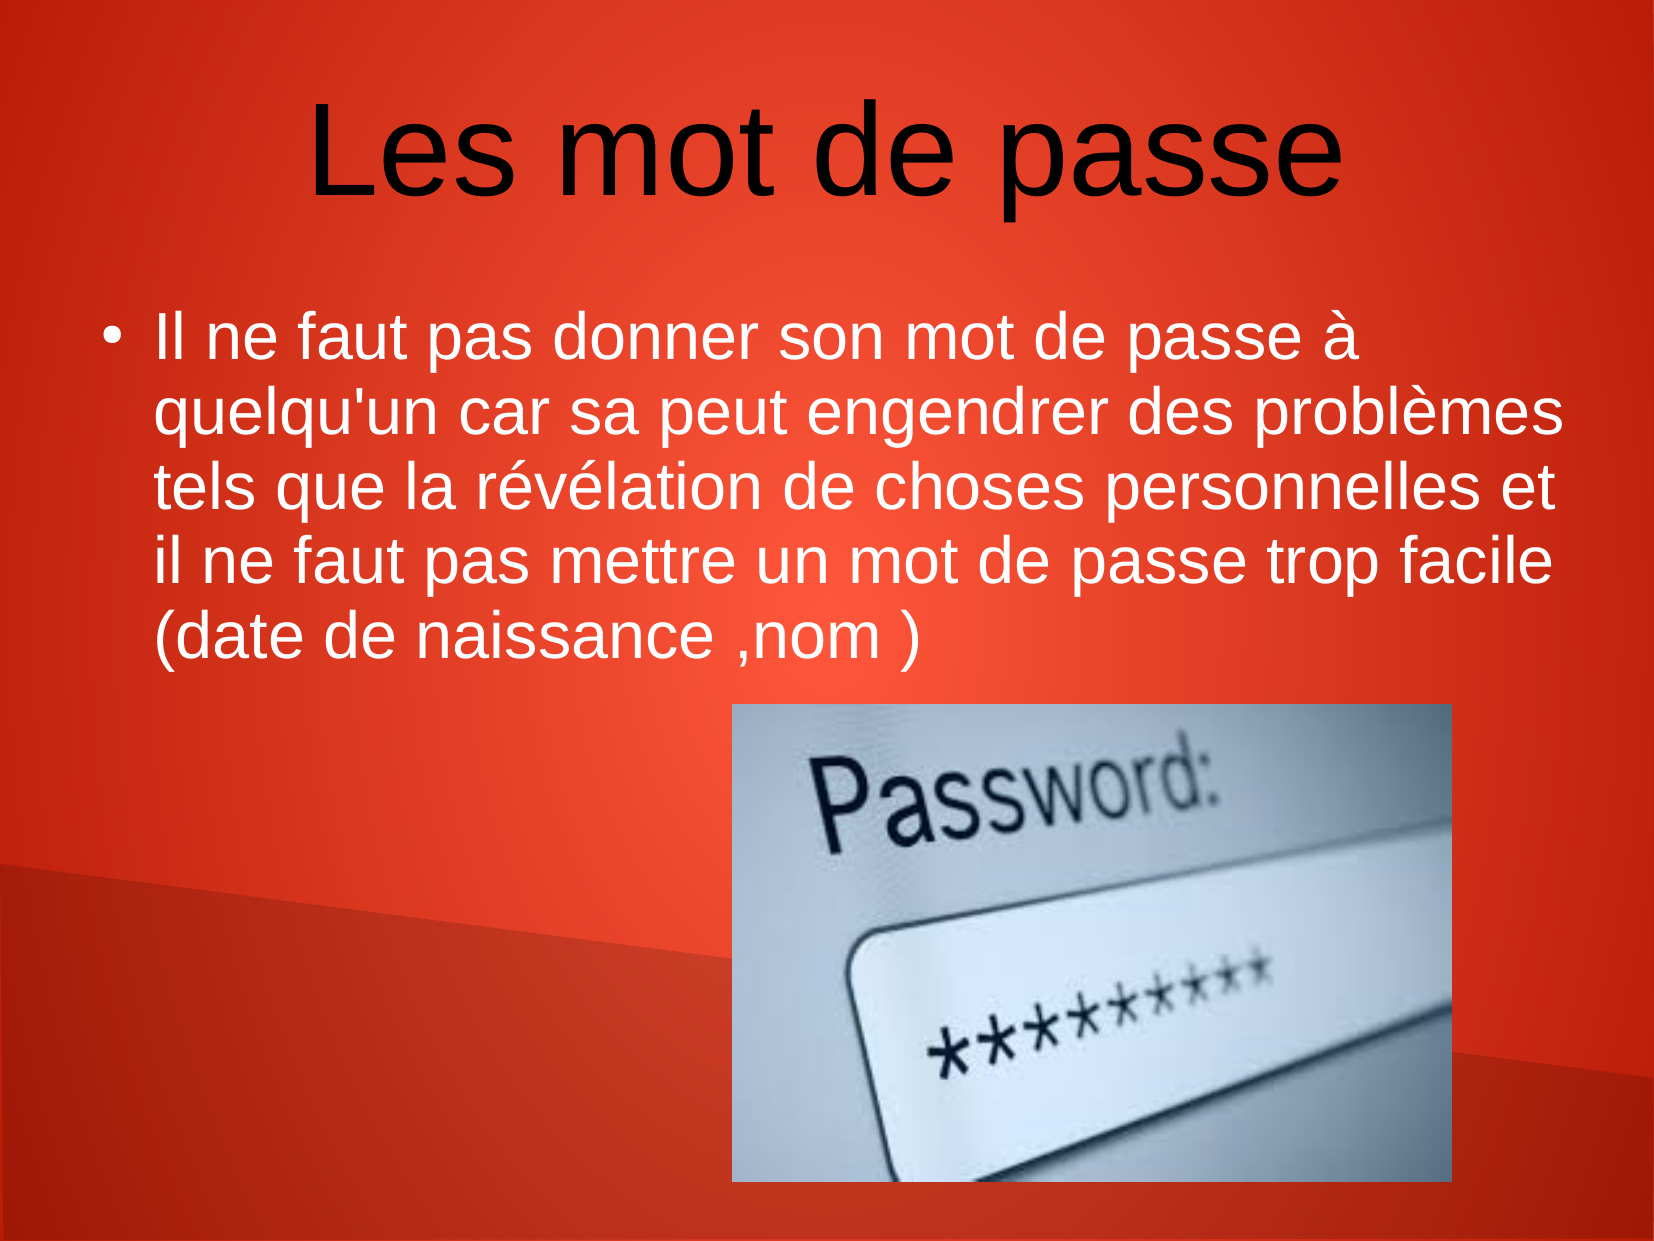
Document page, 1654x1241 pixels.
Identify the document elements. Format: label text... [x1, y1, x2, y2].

title Les mot de passe [82, 47, 1571, 252]
list Il ne faut pas donner son mot de passe à quelqu'un car sa peut engendrer des problèmes tels que la révélation de choses personnelles et il ne faut pas mettre un mot de passe trop facile (date de naissance ,nom ) [82, 299, 1571, 1019]
picture [732, 704, 1452, 1182]
